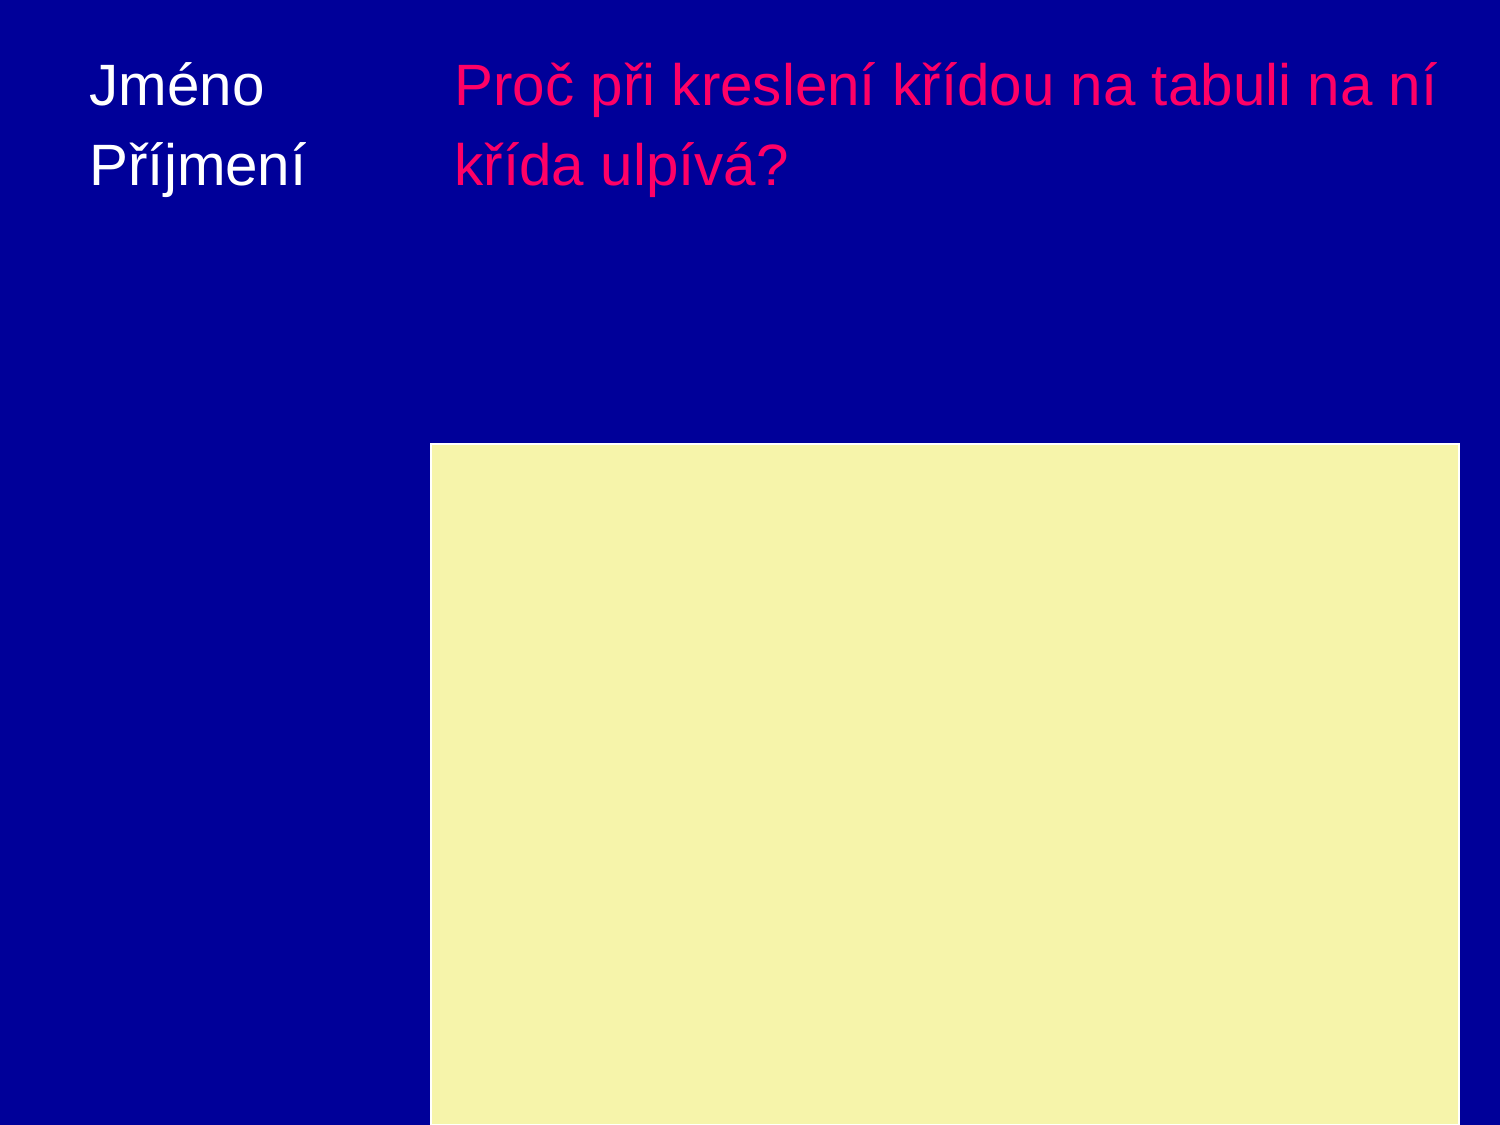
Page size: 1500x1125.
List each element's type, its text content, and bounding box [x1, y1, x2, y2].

text_box [430, 444, 1459, 1125]
text_box Jméno Příjmení [75, 45, 440, 525]
text_box Proč při kreslení křídou na tabuli na ní křída ulpívá? [440, 45, 1459, 444]
